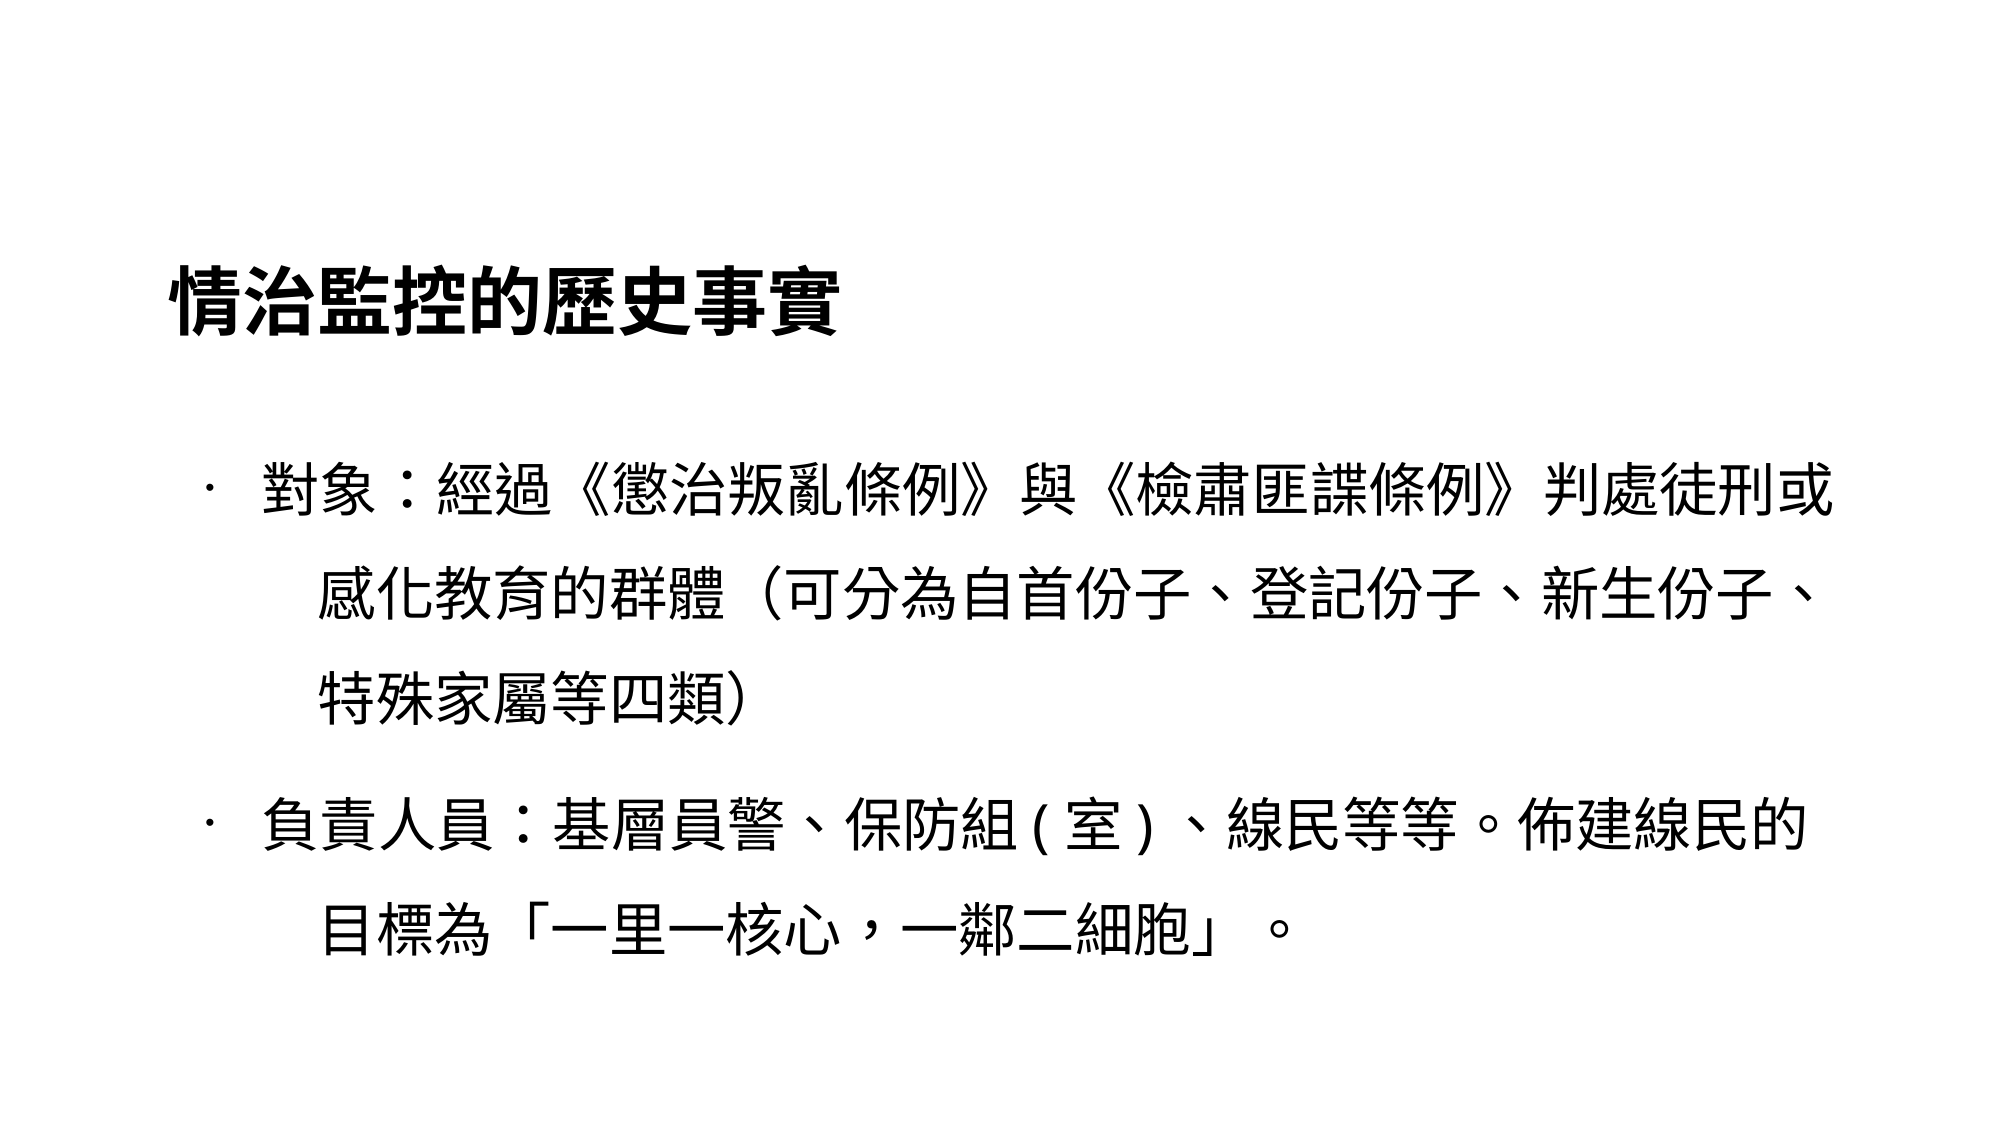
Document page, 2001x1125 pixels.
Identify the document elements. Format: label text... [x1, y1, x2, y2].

title 情治監控的歷史事實 [152, 255, 1692, 355]
list 對象：經過《懲治叛亂條例》與《檢肅匪諜條例》判處徒刑或感化教育的群體（可分為自首份子、登記份子、新生份子、特殊家屬等四類） 負責人員：基層員警、保防組(室)、線民等等。佈建線民的目標為「一里一核心，一鄰二細胞」。 [152, 410, 1863, 1080]
